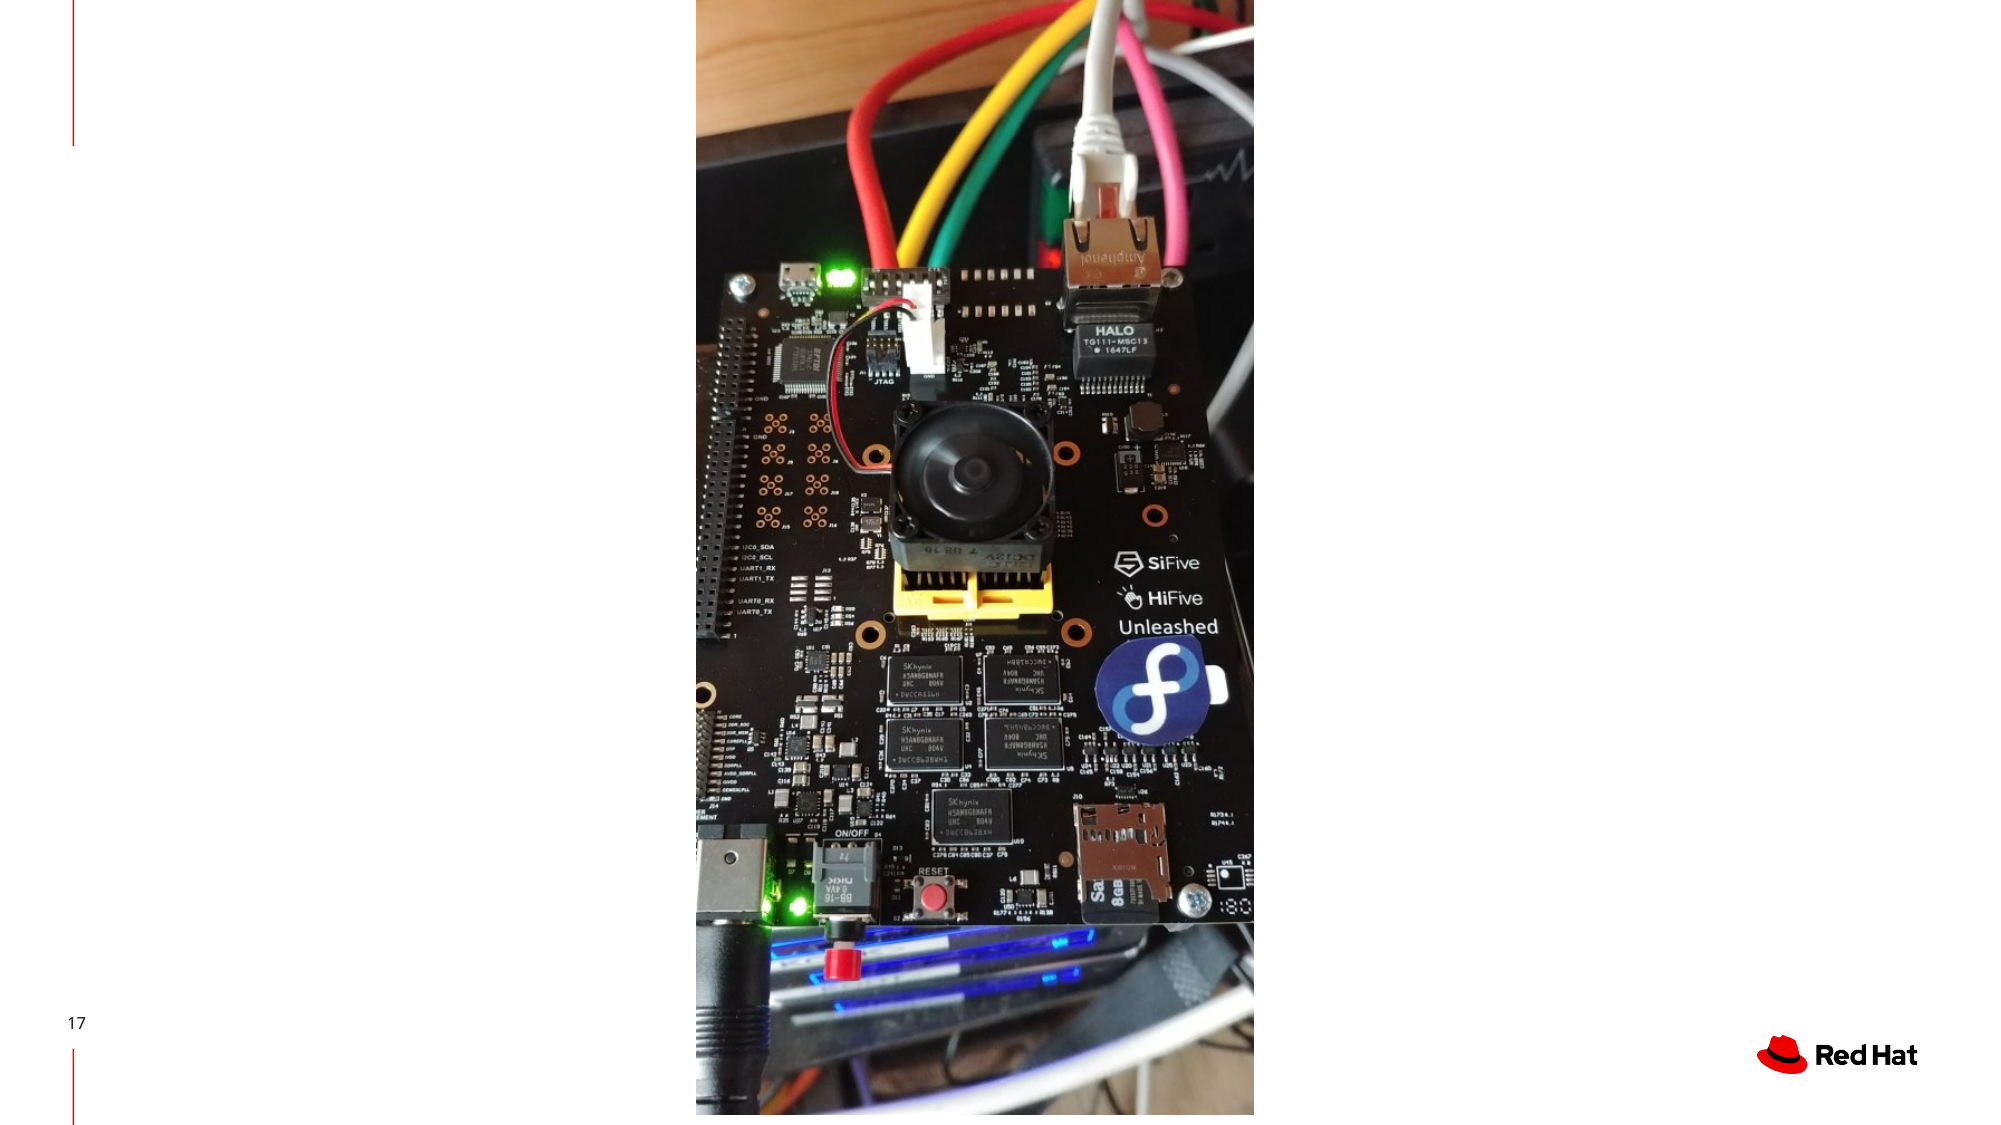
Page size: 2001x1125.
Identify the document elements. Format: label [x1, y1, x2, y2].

picture [696, 0, 1254, 1115]
picture [1757, 1035, 1918, 1074]
